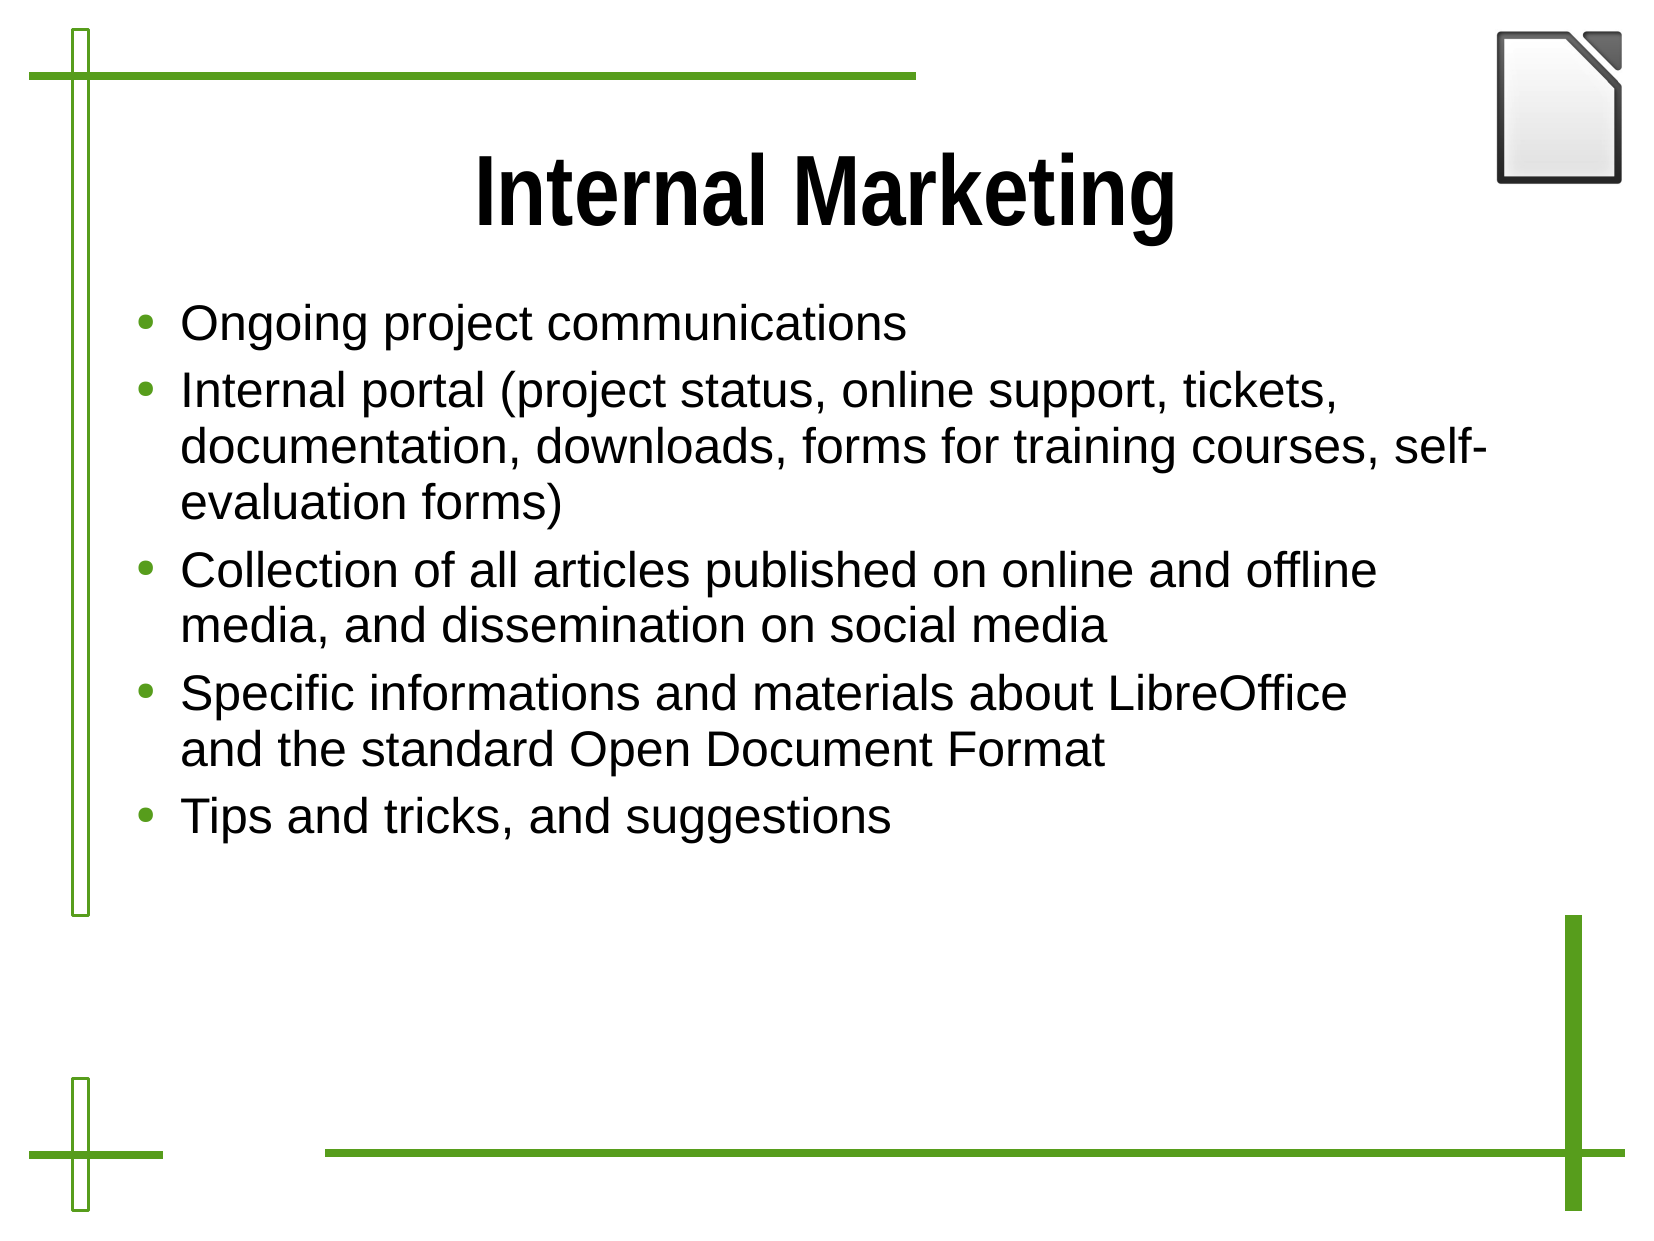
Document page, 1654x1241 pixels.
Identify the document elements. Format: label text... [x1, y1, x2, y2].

list Ongoing project communications Internal portal (project status, online support, tickets, documentation, downloads, forms for training courses, self-evaluation forms) Collection of all articles published on online and offline media, and dissemination on social media Specific informations and materials about LibreOffice and the standard Open Document Format Tips and tricks, and suggestions [118, 295, 1536, 1123]
picture [1494, 29, 1624, 186]
title Internal Marketing [118, 118, 1536, 260]
